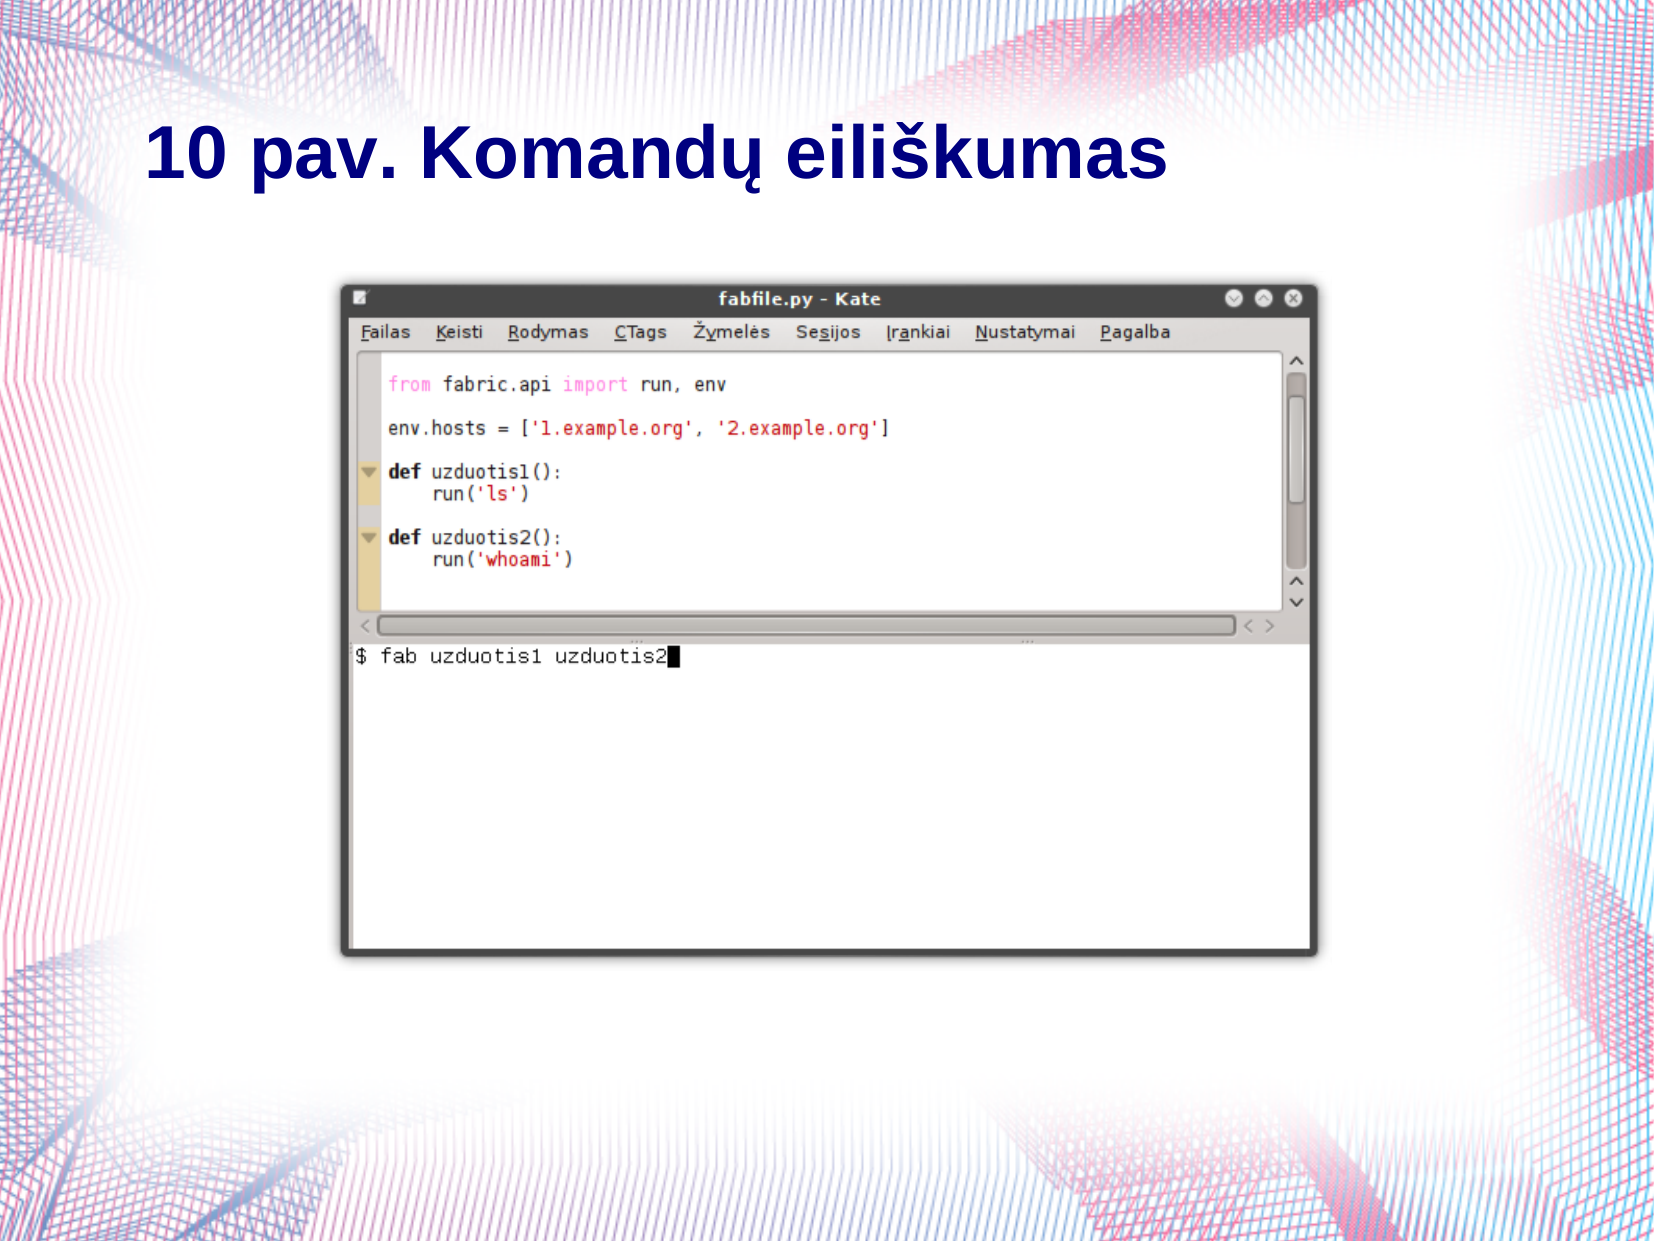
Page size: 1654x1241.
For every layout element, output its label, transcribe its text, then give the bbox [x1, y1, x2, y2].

title 10 pav. Komandų eiliškumas [82, 49, 1571, 257]
picture [0, 0, 1654, 1241]
